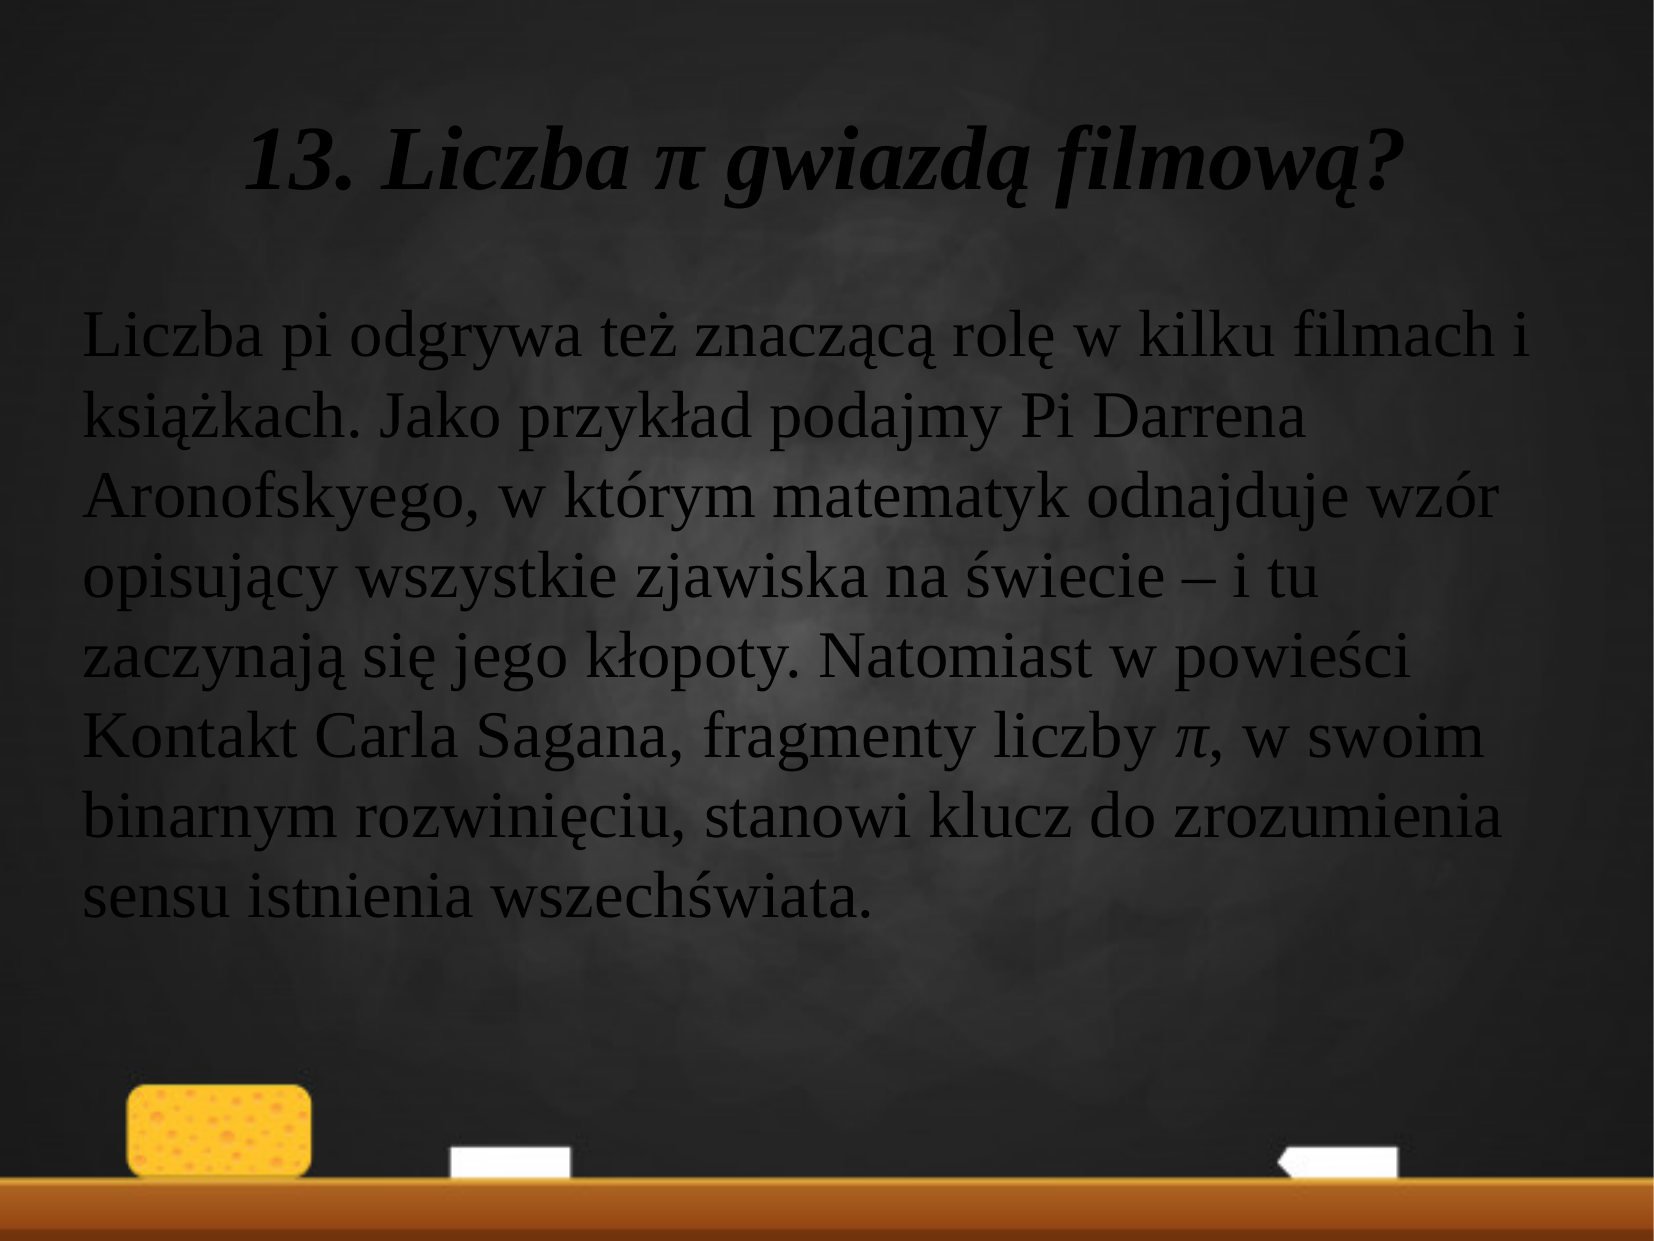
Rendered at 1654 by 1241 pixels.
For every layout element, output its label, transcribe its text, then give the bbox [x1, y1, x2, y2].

list Liczba pi odgrywa też znaczącą rolę w kilku filmach i książkach. Jako przykład podajmy Pi Darrena Aronofskyego, w którym matematyk odnajduje wzór opisujący wszystkie zjawiska na świecie – i tu zaczynają się jego kłopoty. Natomiast w powieści Kontakt Carla Sagana, fragmenty liczby π, w swoim binarnym rozwinięciu, stanowi klucz do zrozumienia sensu istnienia wszechświata. [82, 290, 1571, 1109]
title 13. Liczba π gwiazdą filmową? [82, 49, 1571, 257]
